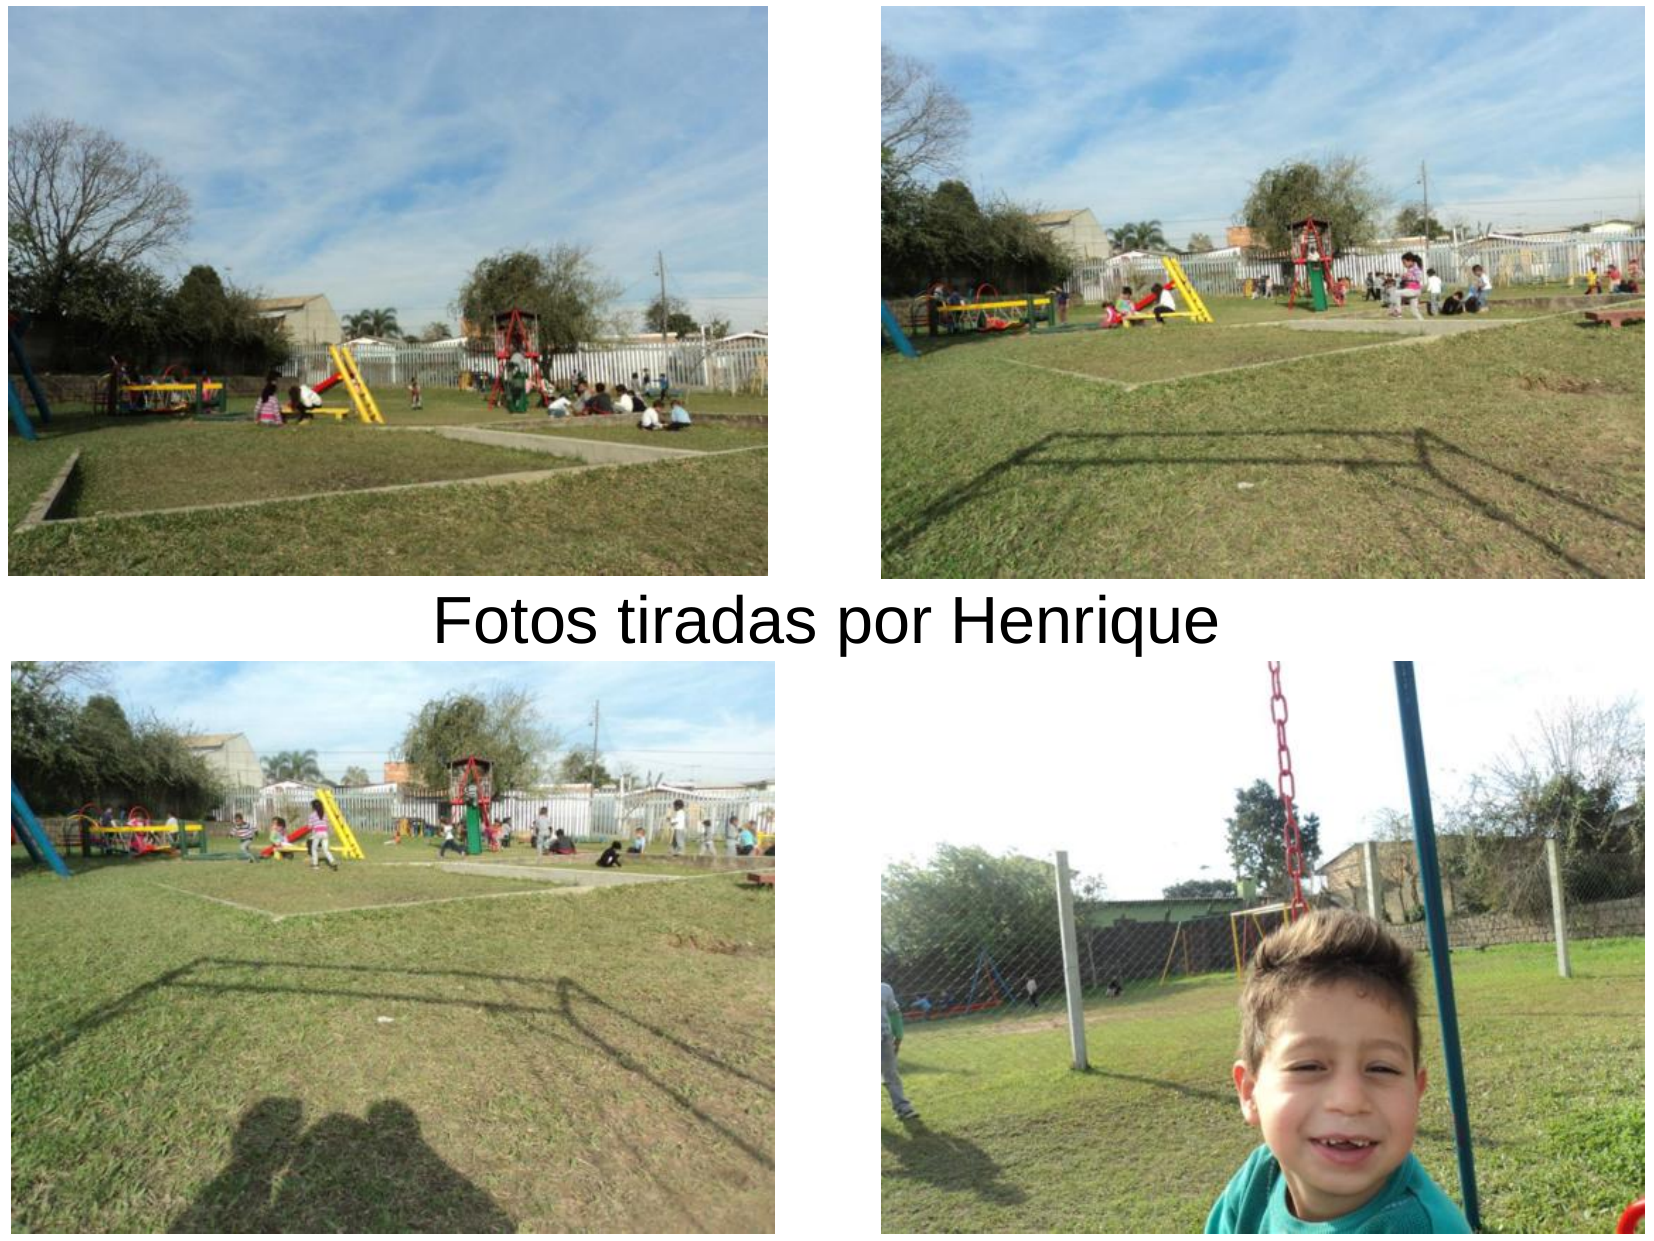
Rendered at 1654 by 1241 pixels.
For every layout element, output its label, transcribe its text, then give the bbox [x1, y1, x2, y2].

picture [8, 6, 768, 576]
text_box Fotos tiradas por Henrique [83, 508, 1572, 733]
picture [11, 661, 775, 1234]
picture [881, 661, 1645, 1234]
picture [881, 6, 1645, 579]
